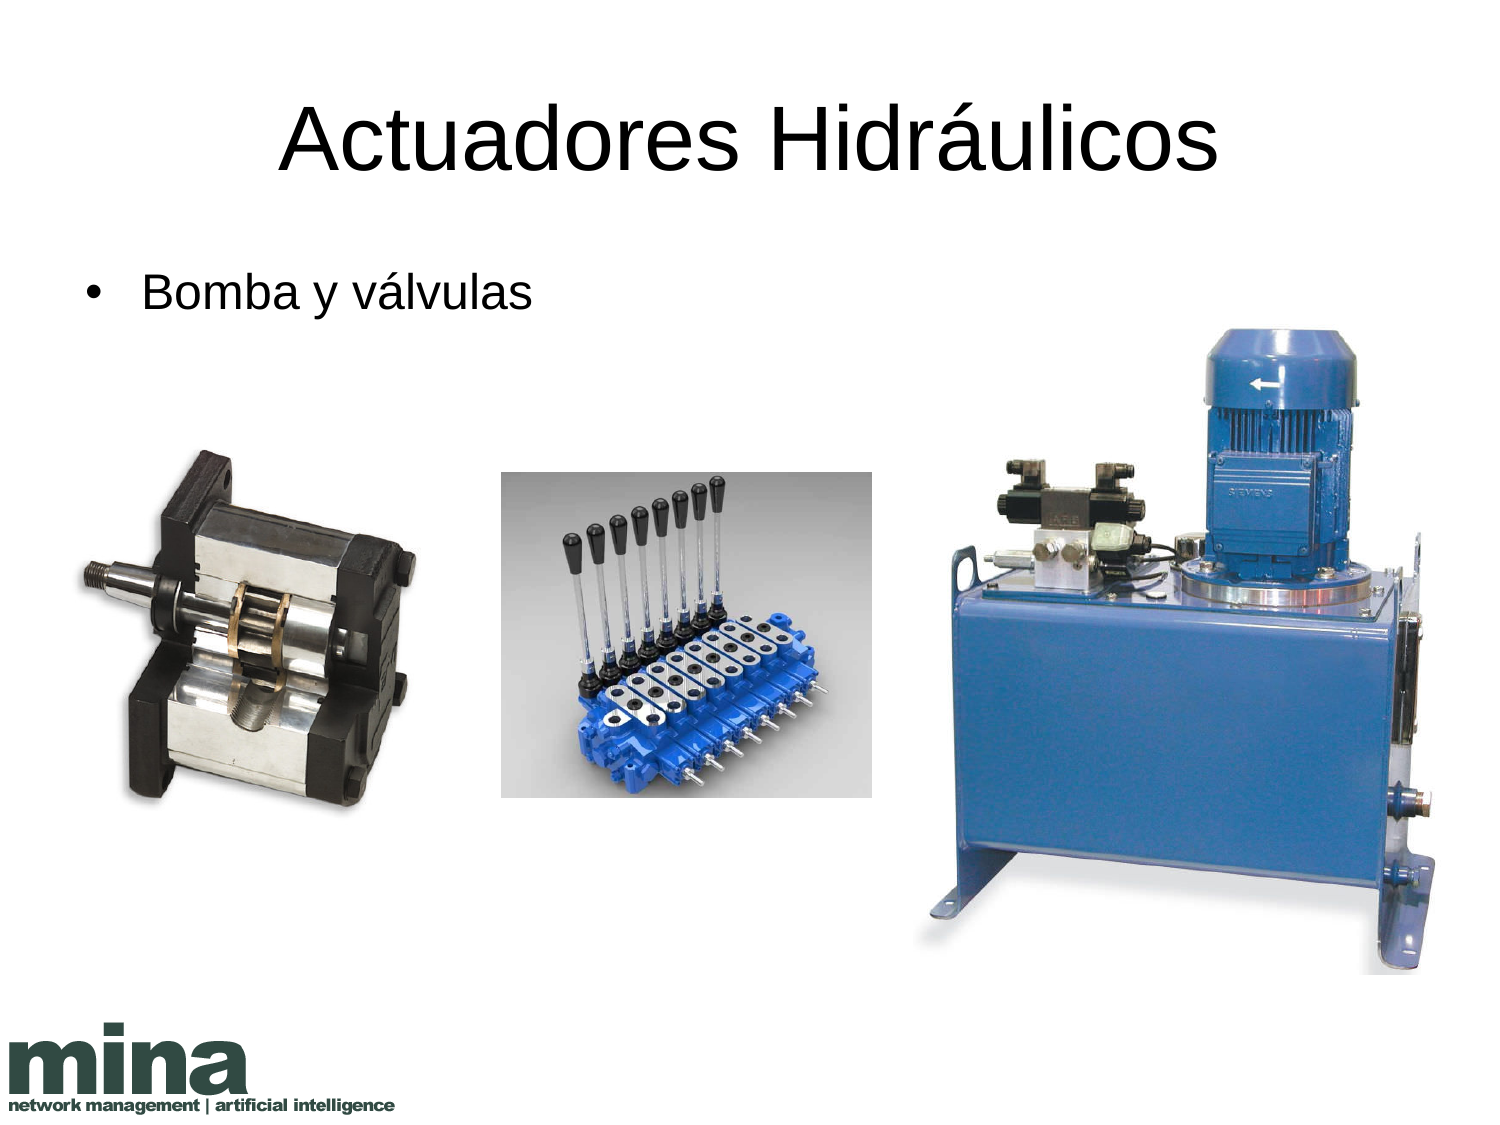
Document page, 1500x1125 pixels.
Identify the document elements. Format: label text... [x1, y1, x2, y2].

list Bomba y válvulas [70, 261, 1447, 1005]
picture [0, 1016, 402, 1119]
picture [26, 436, 872, 857]
picture [885, 324, 1490, 975]
title Actuadores Hidráulicos [75, 45, 1426, 233]
